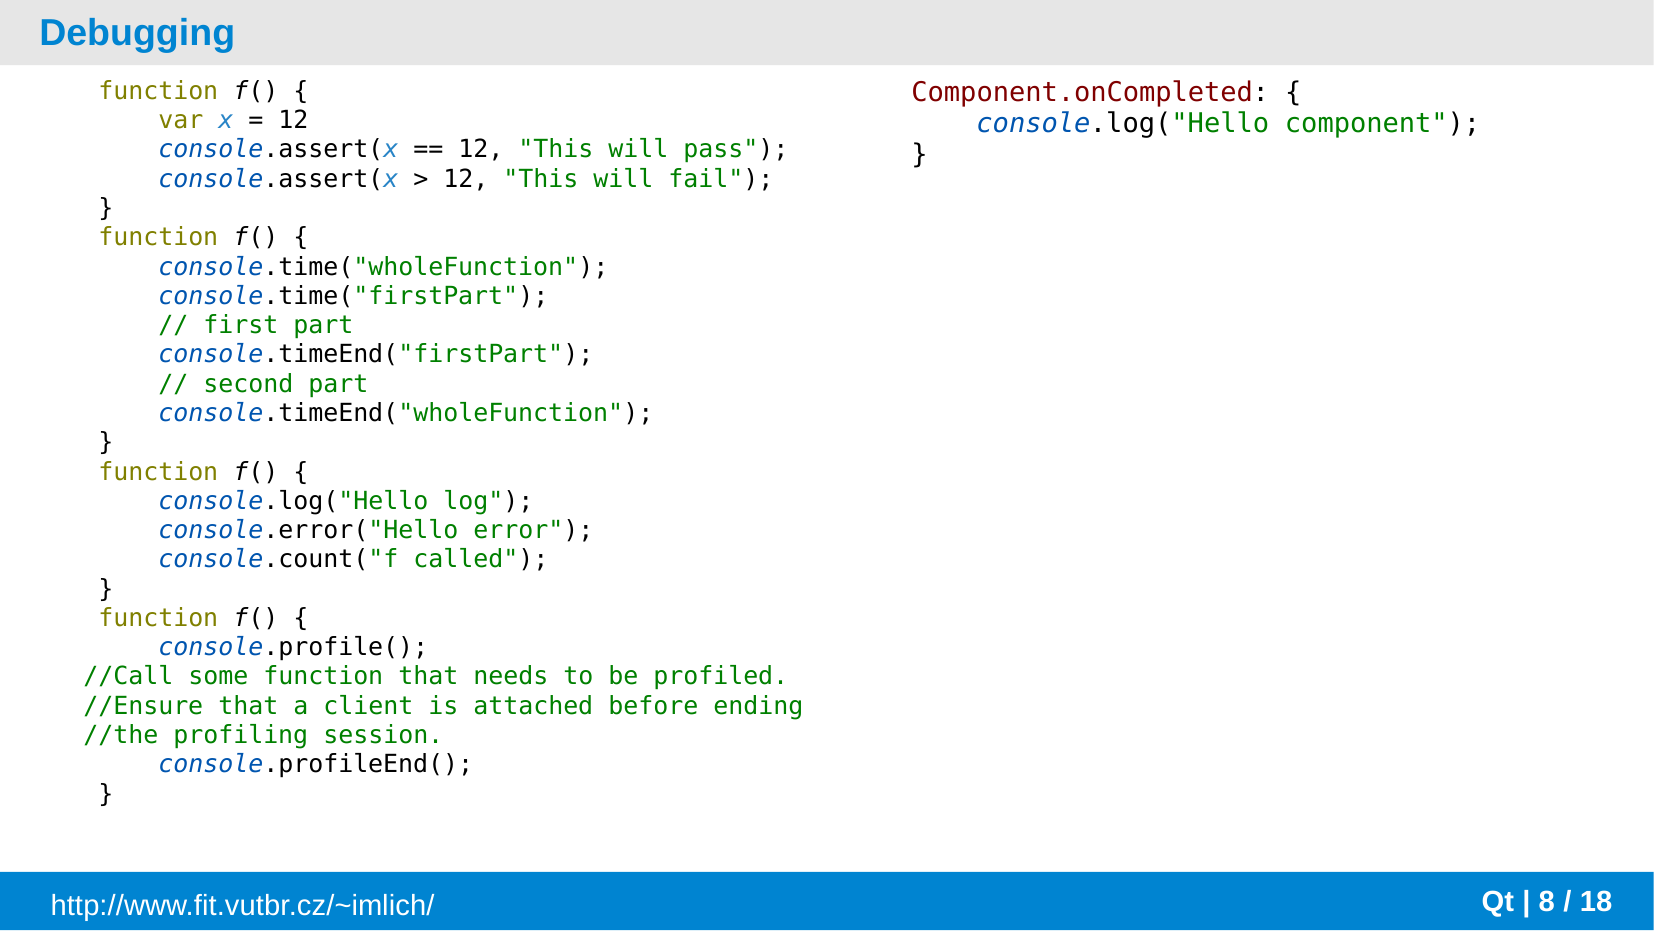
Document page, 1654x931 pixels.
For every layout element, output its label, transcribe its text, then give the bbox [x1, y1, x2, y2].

list Component.onCompleted: { console.log("Hello component"); } [846, 76, 1616, 616]
title Debugging [39, 4, 1615, 61]
list function f() { var x = 12 console.assert(x == 12, "This will pass"); console.assert(x > 12, "This will fail"); } function f() { console.time("wholeFunction"); console.time("firstPart"); // first part console.timeEnd("firstPart"); // second part console.timeEnd("wholeFunction"); } function f() { console.log("Hello log"); console.error("Hello error"); console.count("f called"); } function f() { console.profile(); //Call some function that needs to be profiled. //Ensure that a client is attached before ending //the profiling session. console.profileEnd(); } [38, 76, 808, 931]
